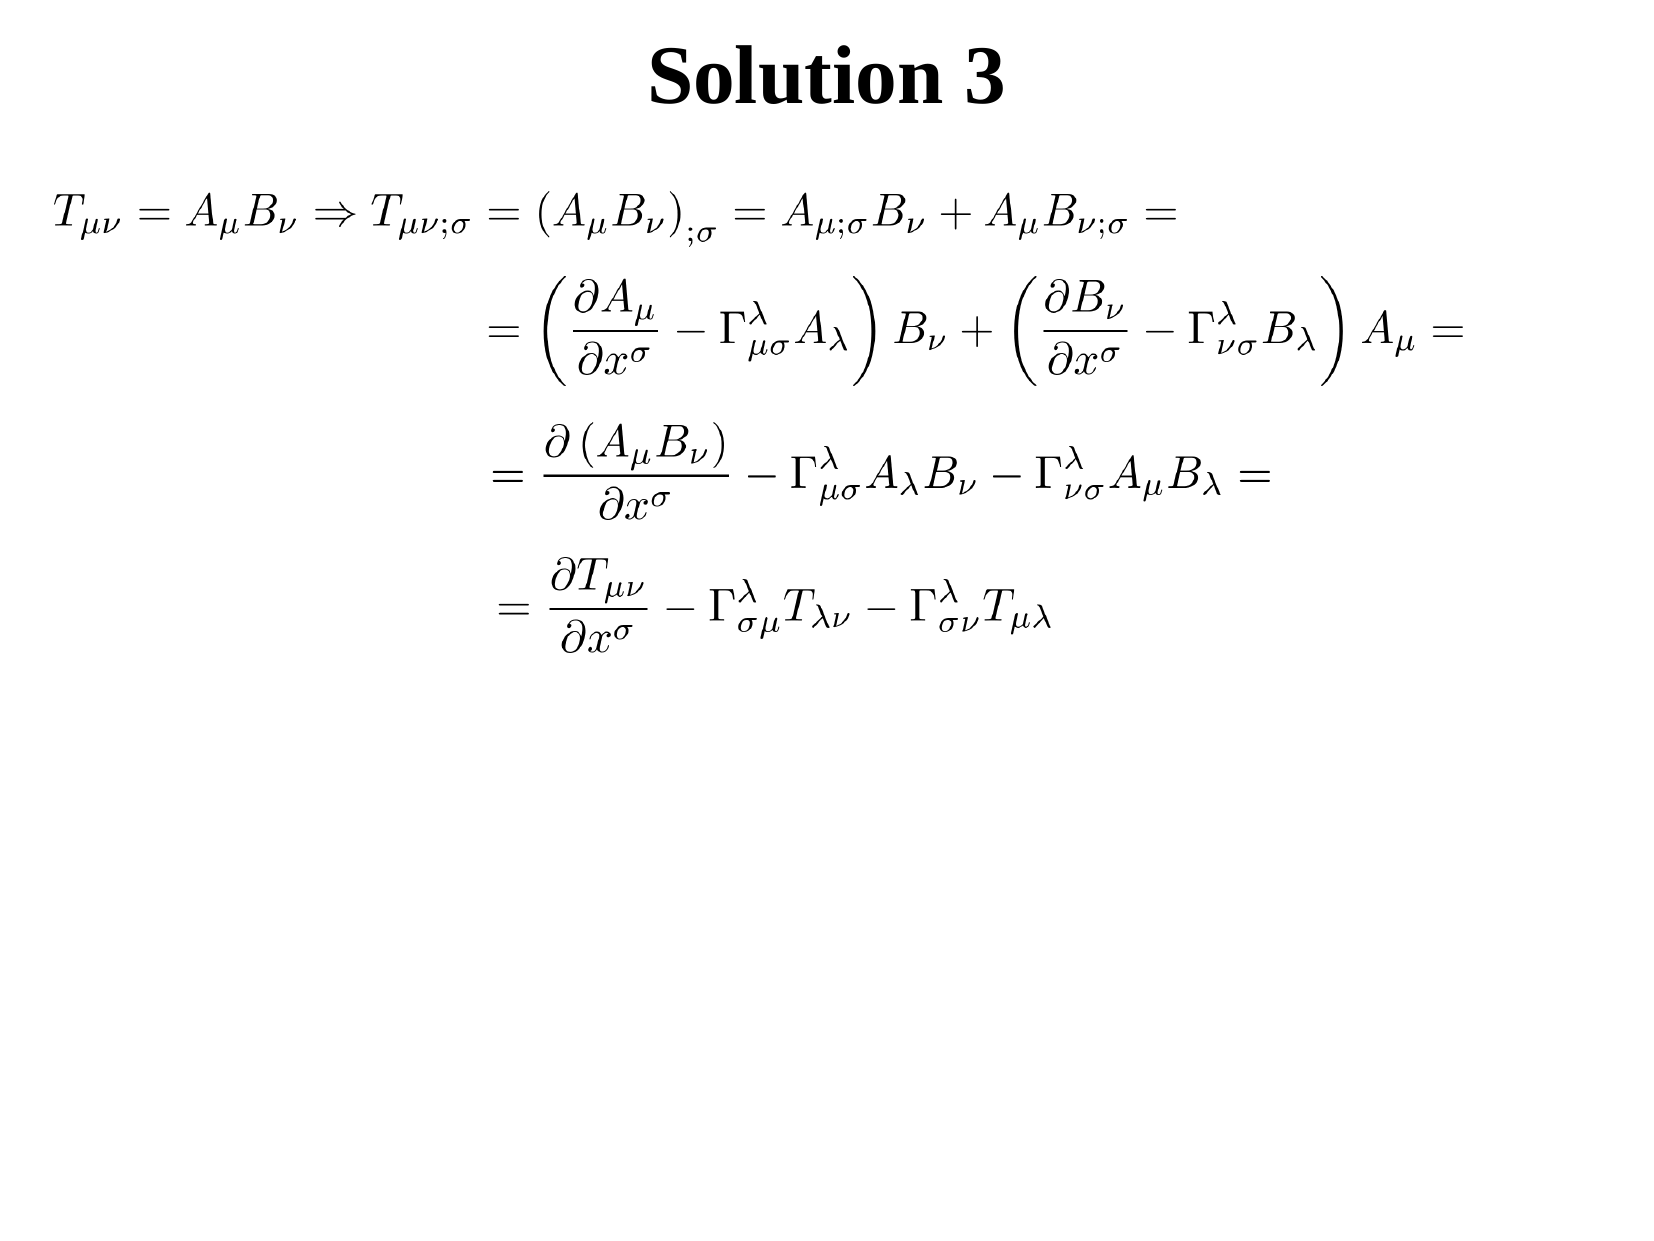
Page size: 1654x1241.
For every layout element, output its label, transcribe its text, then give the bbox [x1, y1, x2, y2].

picture [53, 191, 1176, 247]
picture [488, 276, 1463, 386]
picture [492, 422, 1270, 520]
picture [498, 556, 1051, 653]
title Solution 3 [82, 25, 1571, 115]
